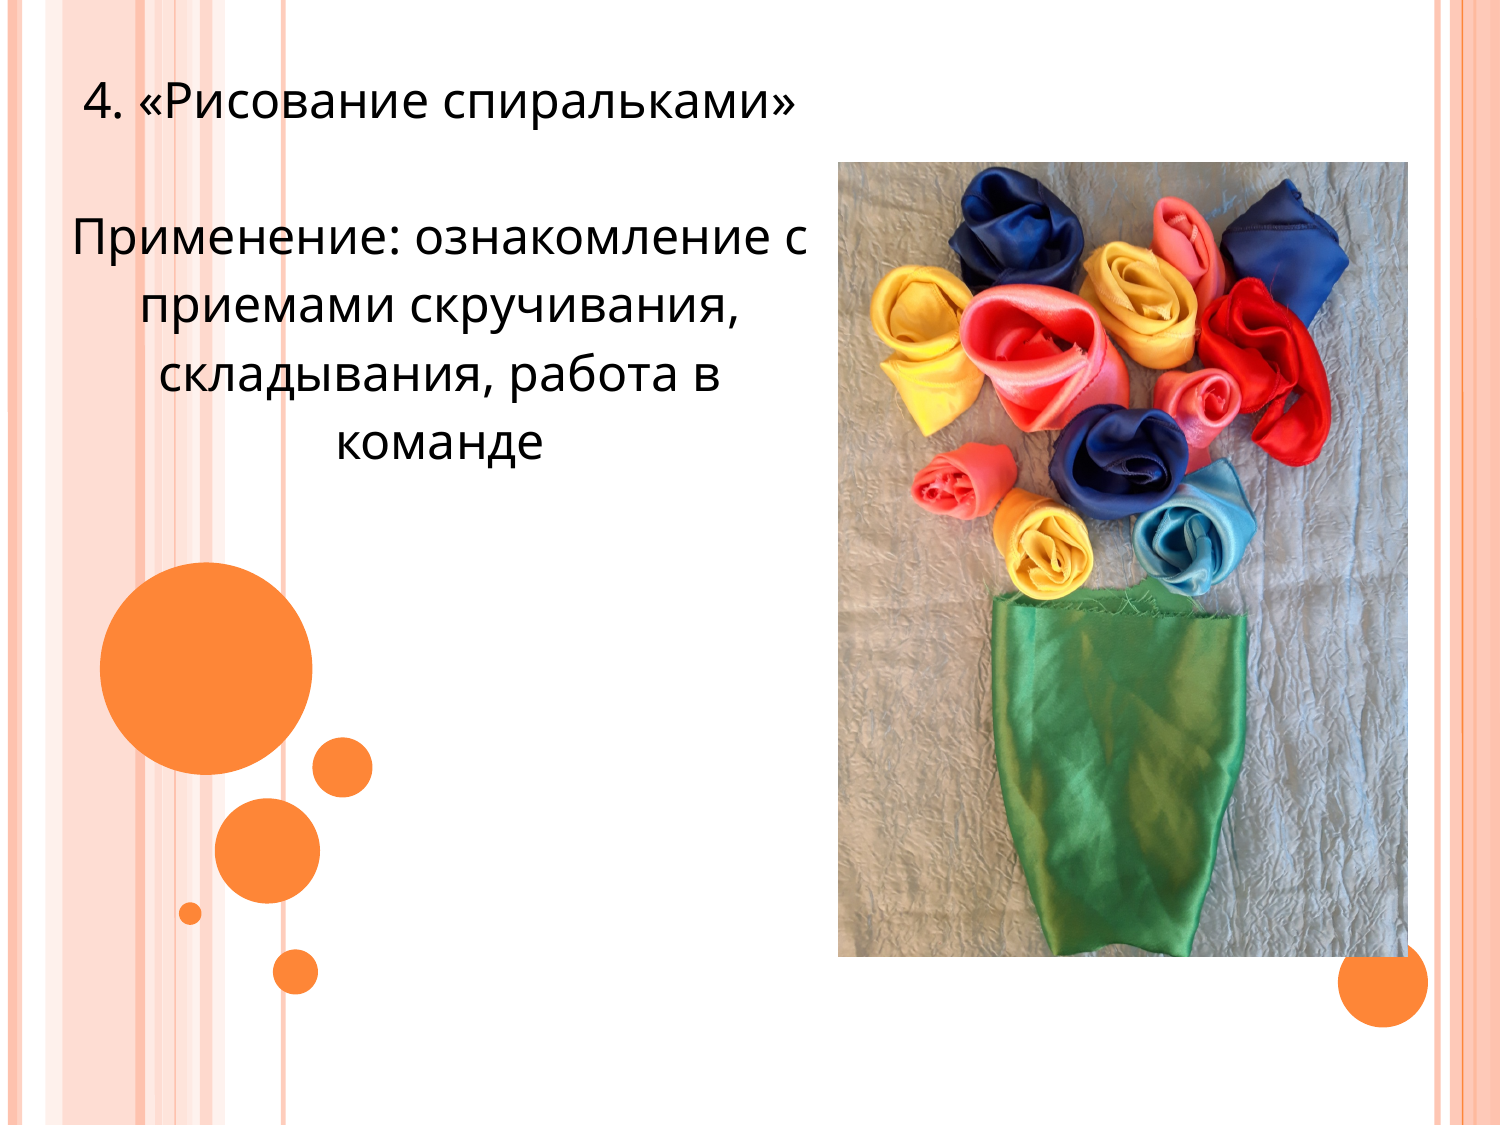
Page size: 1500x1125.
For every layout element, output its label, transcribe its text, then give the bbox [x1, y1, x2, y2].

text_box 4. «Рисование спиральками» Применение: ознакомление с приемами скручивания, складывания, работа в команде [41, 57, 839, 533]
picture [838, 162, 1408, 957]
